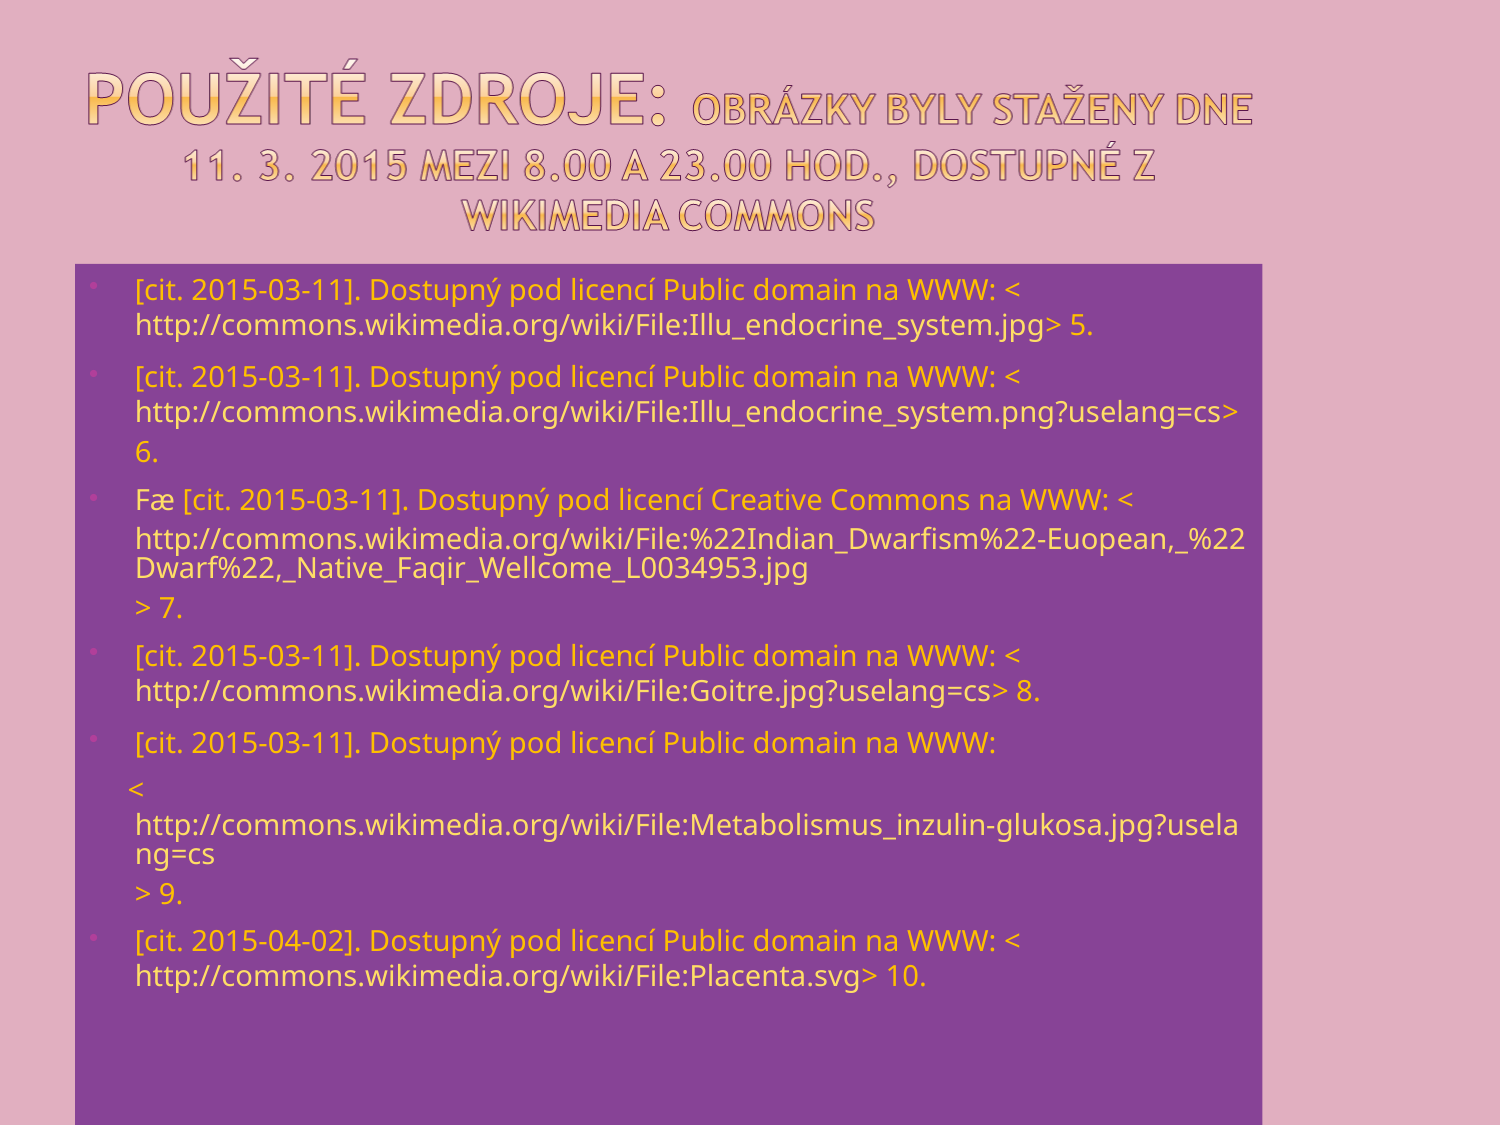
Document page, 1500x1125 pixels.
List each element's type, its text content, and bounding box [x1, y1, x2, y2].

list [cit. 2015-03-11]. Dostupný pod licencí Public domain na WWW: <http://commons.wikimedia.org/wiki/File:Illu_endocrine_system.jpg> 5. [cit. 2015-03-11]. Dostupný pod licencí Public domain na WWW: <http://commons.wikimedia.org/wiki/File:Illu_endocrine_system.png?uselang=cs> 6. Fæ [cit. 2015-03-11]. Dostupný pod licencí Creative Commons na WWW: <http://commons.wikimedia.org/wiki/File:%22Indian_Dwarfism%22-Euopean,_%22Dwarf%22,_Native_Faqir_Wellcome_L0034953.jpg> 7. [cit. 2015-03-11]. Dostupný pod licencí Public domain na WWW: <http://commons.wikimedia.org/wiki/File:Goitre.jpg?uselang=cs> 8. [cit. 2015-03-11]. Dostupný pod licencí Public domain na WWW: <http://commons.wikimedia.org/wiki/File:Metabolismus_inzulin-glukosa.jpg?uselang=cs> 9. [cit. 2015-04-02]. Dostupný pod licencí Public domain na WWW: <http://commons.wikimedia.org/wiki/File:Placenta.svg> 10. [75, 263, 1263, 1125]
text_box [41, 34, 1291, 265]
